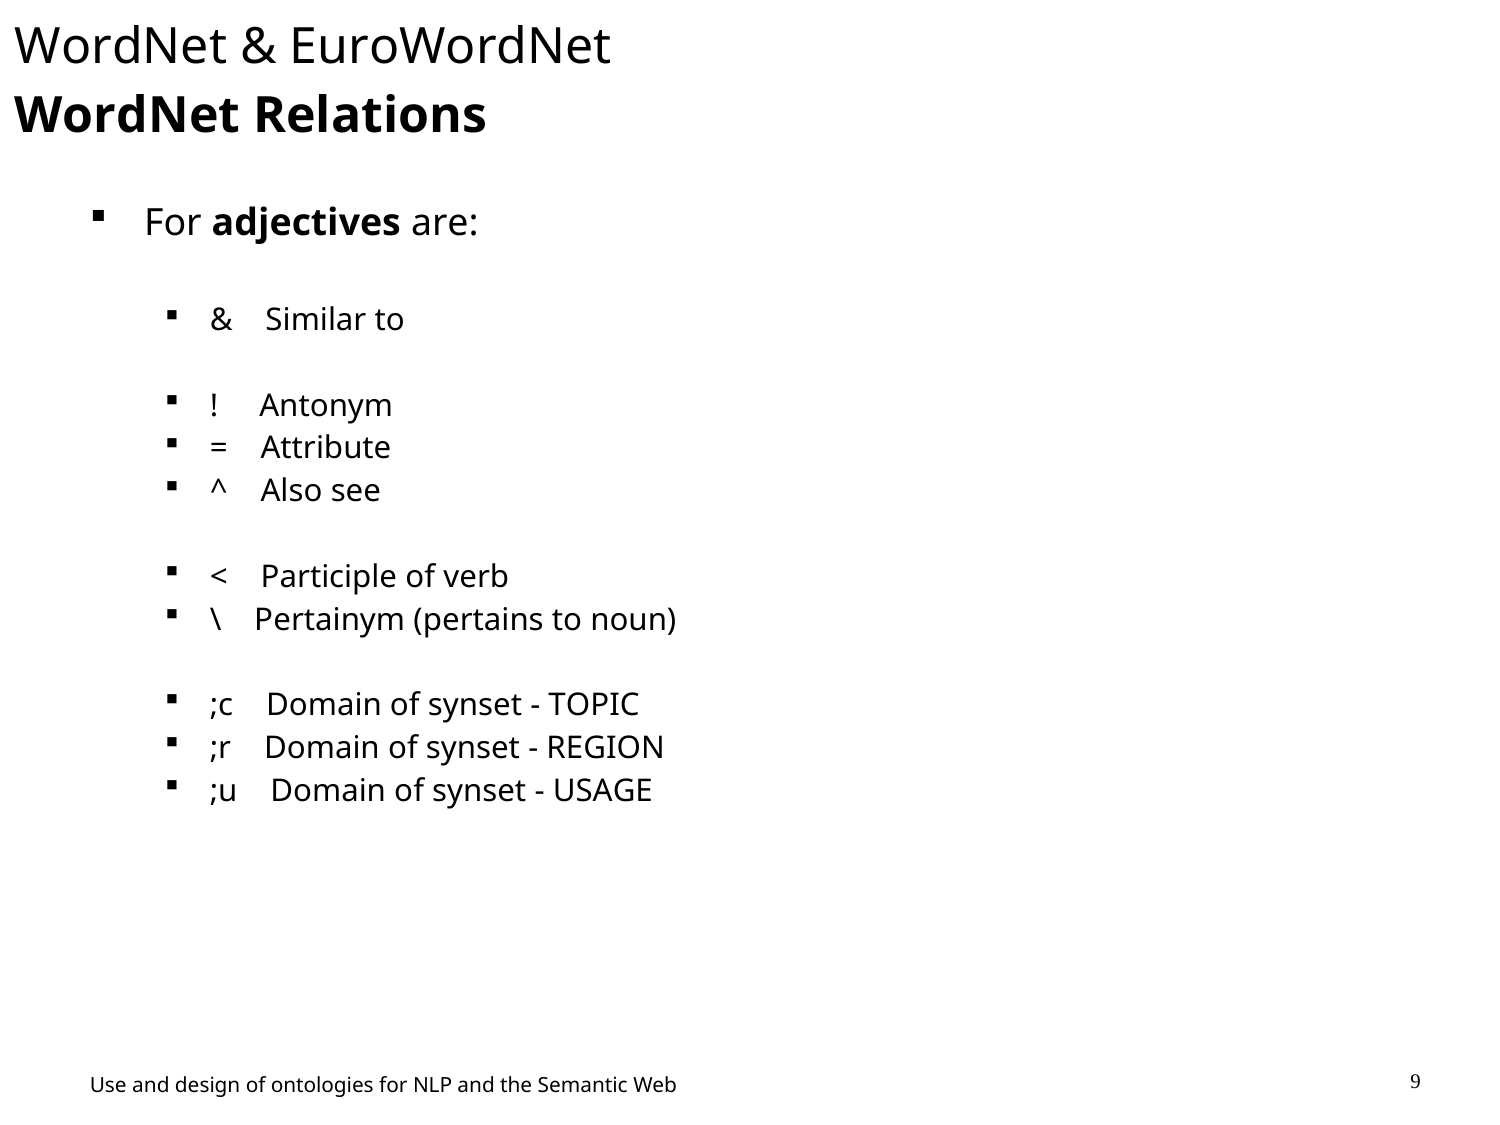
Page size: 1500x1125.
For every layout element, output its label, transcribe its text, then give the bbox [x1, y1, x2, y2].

title WordNet & EuroWordNet WordNet Relations [0, 0, 1500, 157]
list For adjectives are: & Similar to ! Antonym = Attribute ^ Also see < Participle of verb \ Pertainym (pertains to noun) ;c Domain of synset - TOPIC ;r Domain of synset - REGION ;u Domain of synset - USAGE [75, 187, 1438, 1001]
